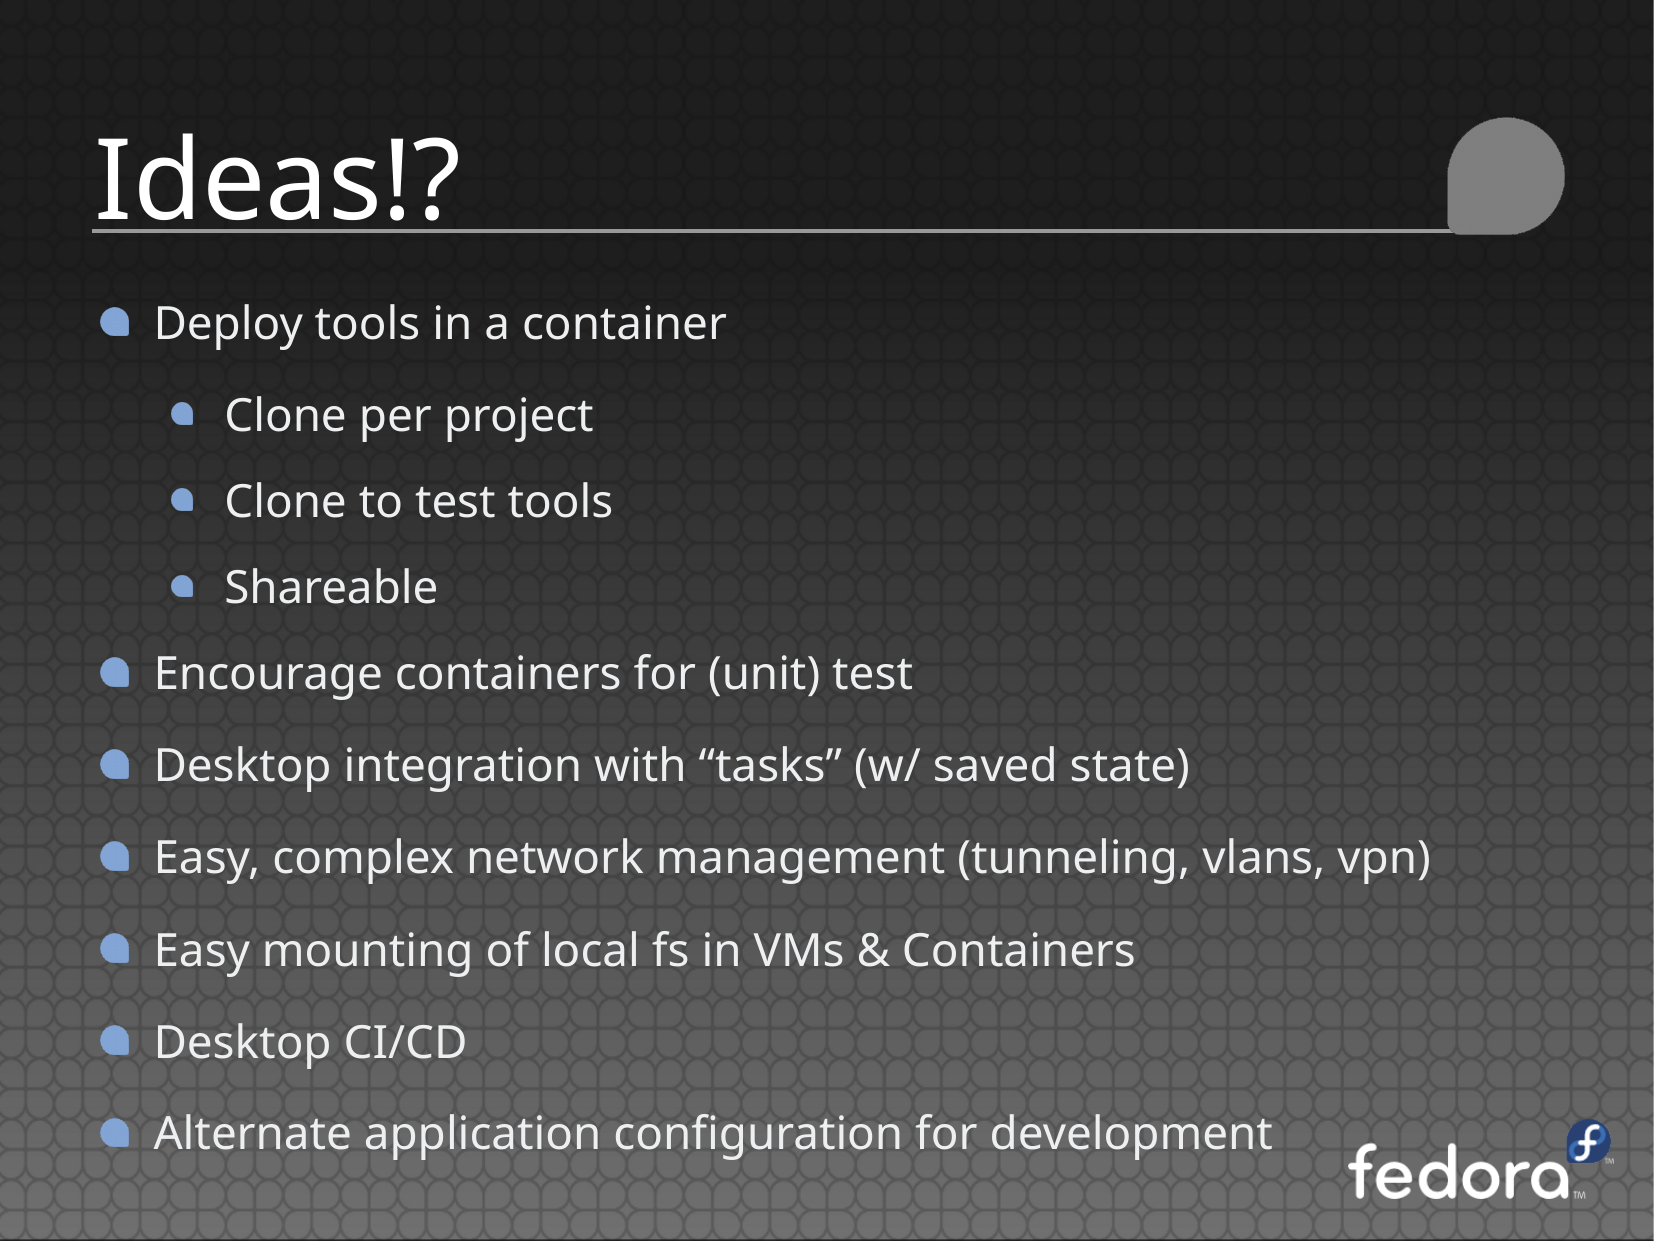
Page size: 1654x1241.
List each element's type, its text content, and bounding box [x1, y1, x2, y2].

list Deploy tools in a container Clone per project Clone to test tools Shareable Encourage containers for (unit) test Desktop integration with “tasks” (w/ saved state) Easy, complex network management (tunneling, vlans, vpn) Easy mounting of local fs in VMs & Containers Desktop CI/CD Alternate application configuration for development [82, 290, 1571, 1094]
title Ideas!? [94, 100, 1426, 251]
picture [0, 0, 1654, 1241]
